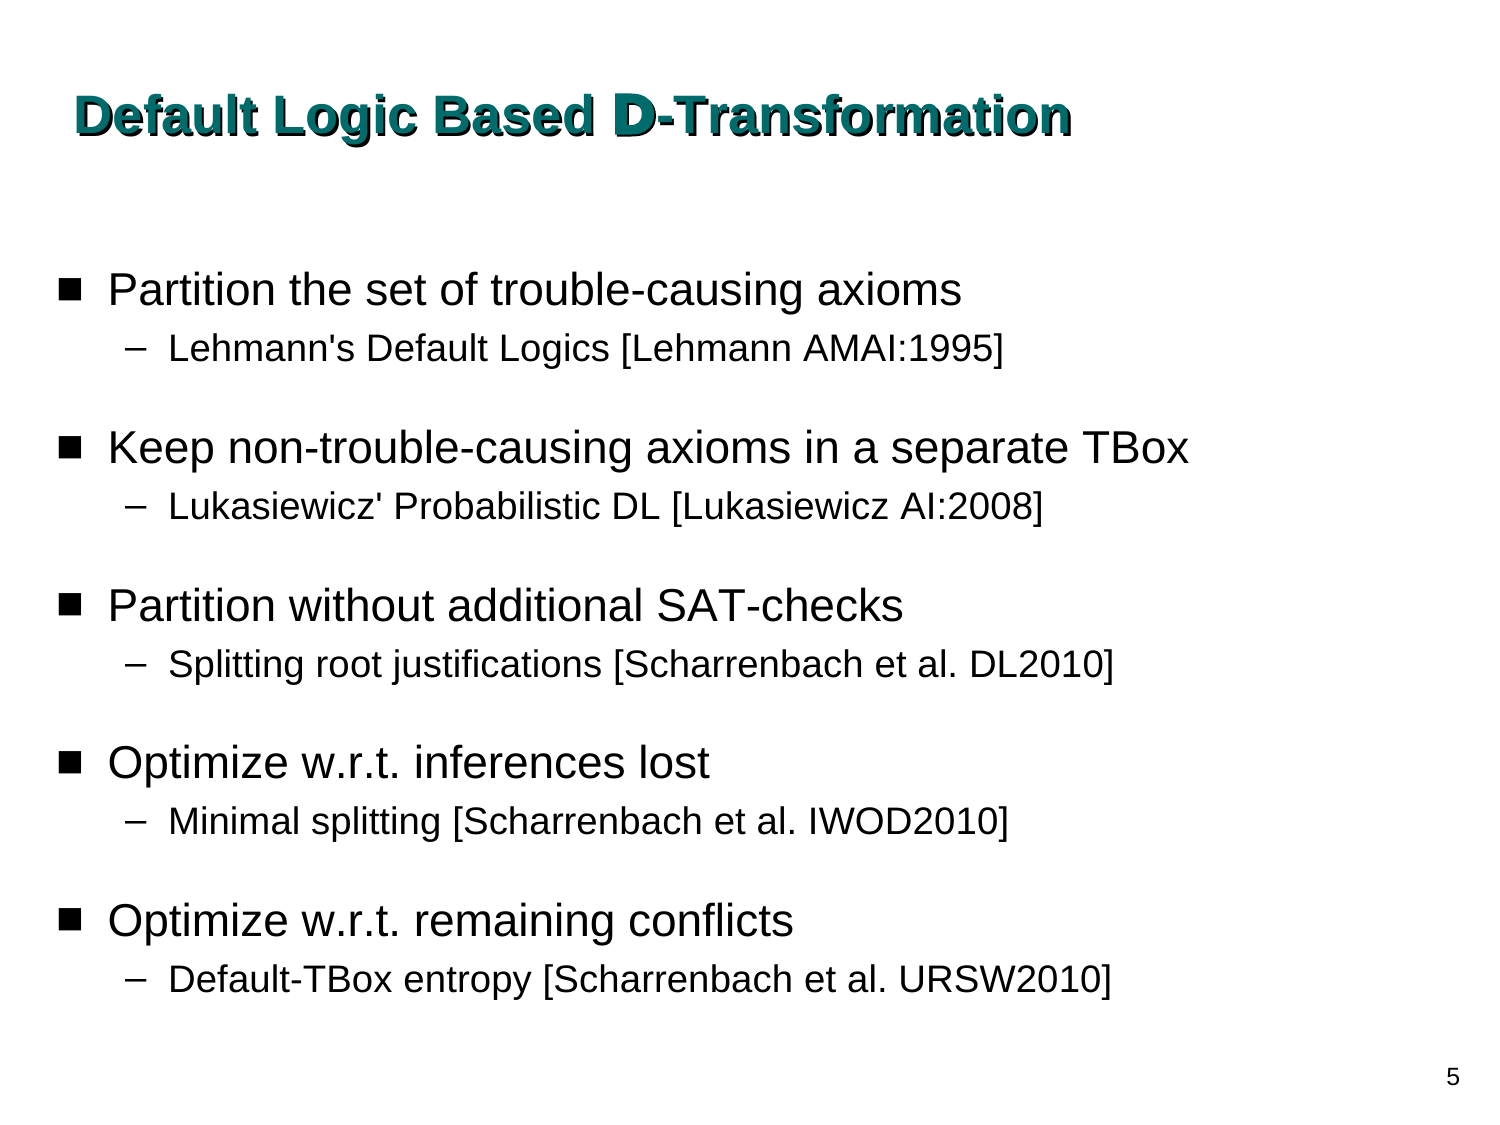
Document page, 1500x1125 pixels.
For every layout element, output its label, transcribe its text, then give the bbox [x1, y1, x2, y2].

list Partition the set of trouble-causing axioms Lehmann's Default Logics [Lehmann AMAI:1995] Keep non-trouble-causing axioms in a separate TBox Lukasiewicz' Probabilistic DL [Lukasiewicz AI:2008] Partition without additional SAT-checks Splitting root justifications [Scharrenbach et al. DL2010] Optimize w.r.t. inferences lost Minimal splitting [Scharrenbach et al. IWOD2010] Optimize w.r.t. remaining conflicts Default-TBox entropy [Scharrenbach et al. URSW2010] [56, 259, 1444, 1003]
title Default Logic Based D-Transformation [59, 9, 1447, 215]
